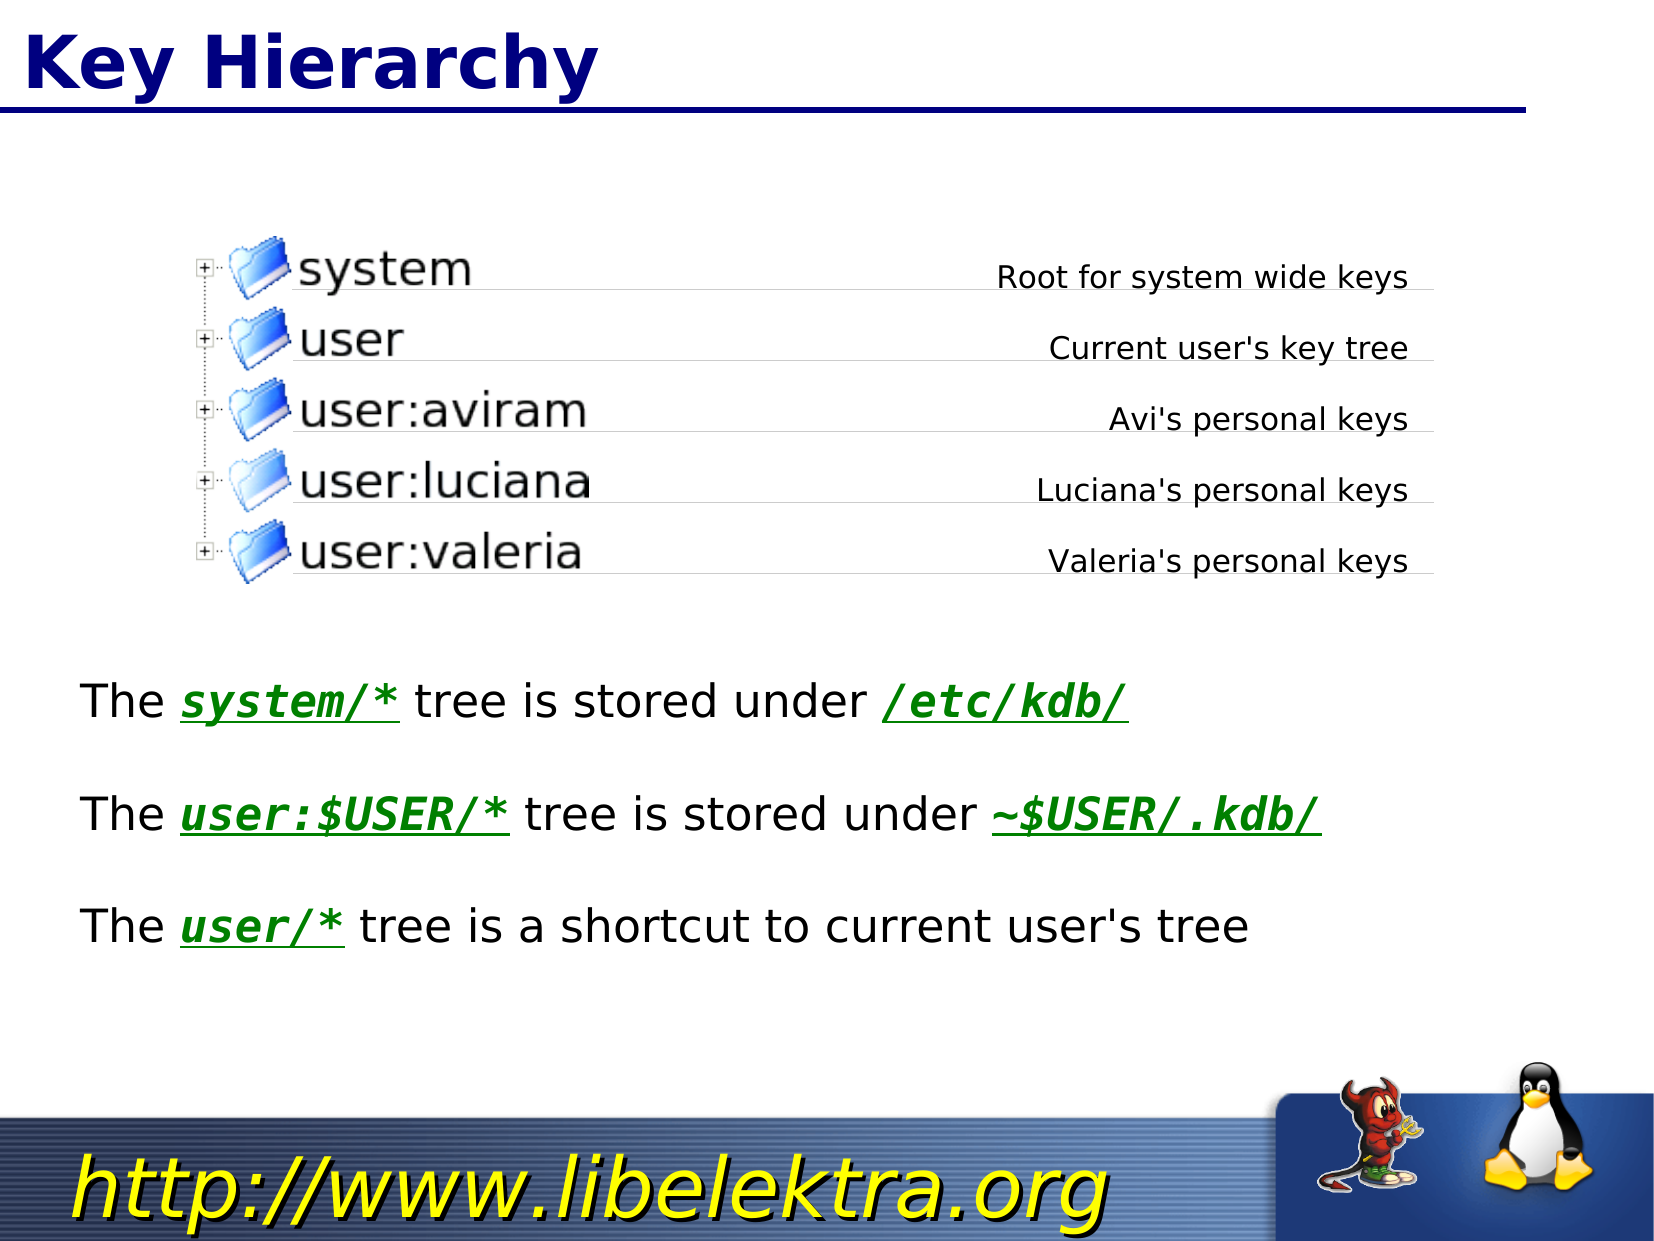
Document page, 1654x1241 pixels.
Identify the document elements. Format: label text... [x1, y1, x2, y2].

text_box Root for system wide keys [995, 258, 1410, 296]
text_box Luciana's personal keys [1036, 470, 1410, 509]
picture [196, 236, 589, 584]
text_box Avi's personal keys [1004, 400, 1410, 438]
text_box Valeria's personal keys [967, 541, 1410, 580]
text_box Key Hierarchy [22, 14, 1611, 111]
picture [0, 1061, 1654, 1241]
list The system/* tree is stored under /etc/kdb/ The user:$USER/* tree is stored under ~$USER/.kdb/ The user/* tree is a shortcut to current user's tree [65, 663, 1568, 1077]
text_box Current user's key tree [1004, 329, 1410, 367]
